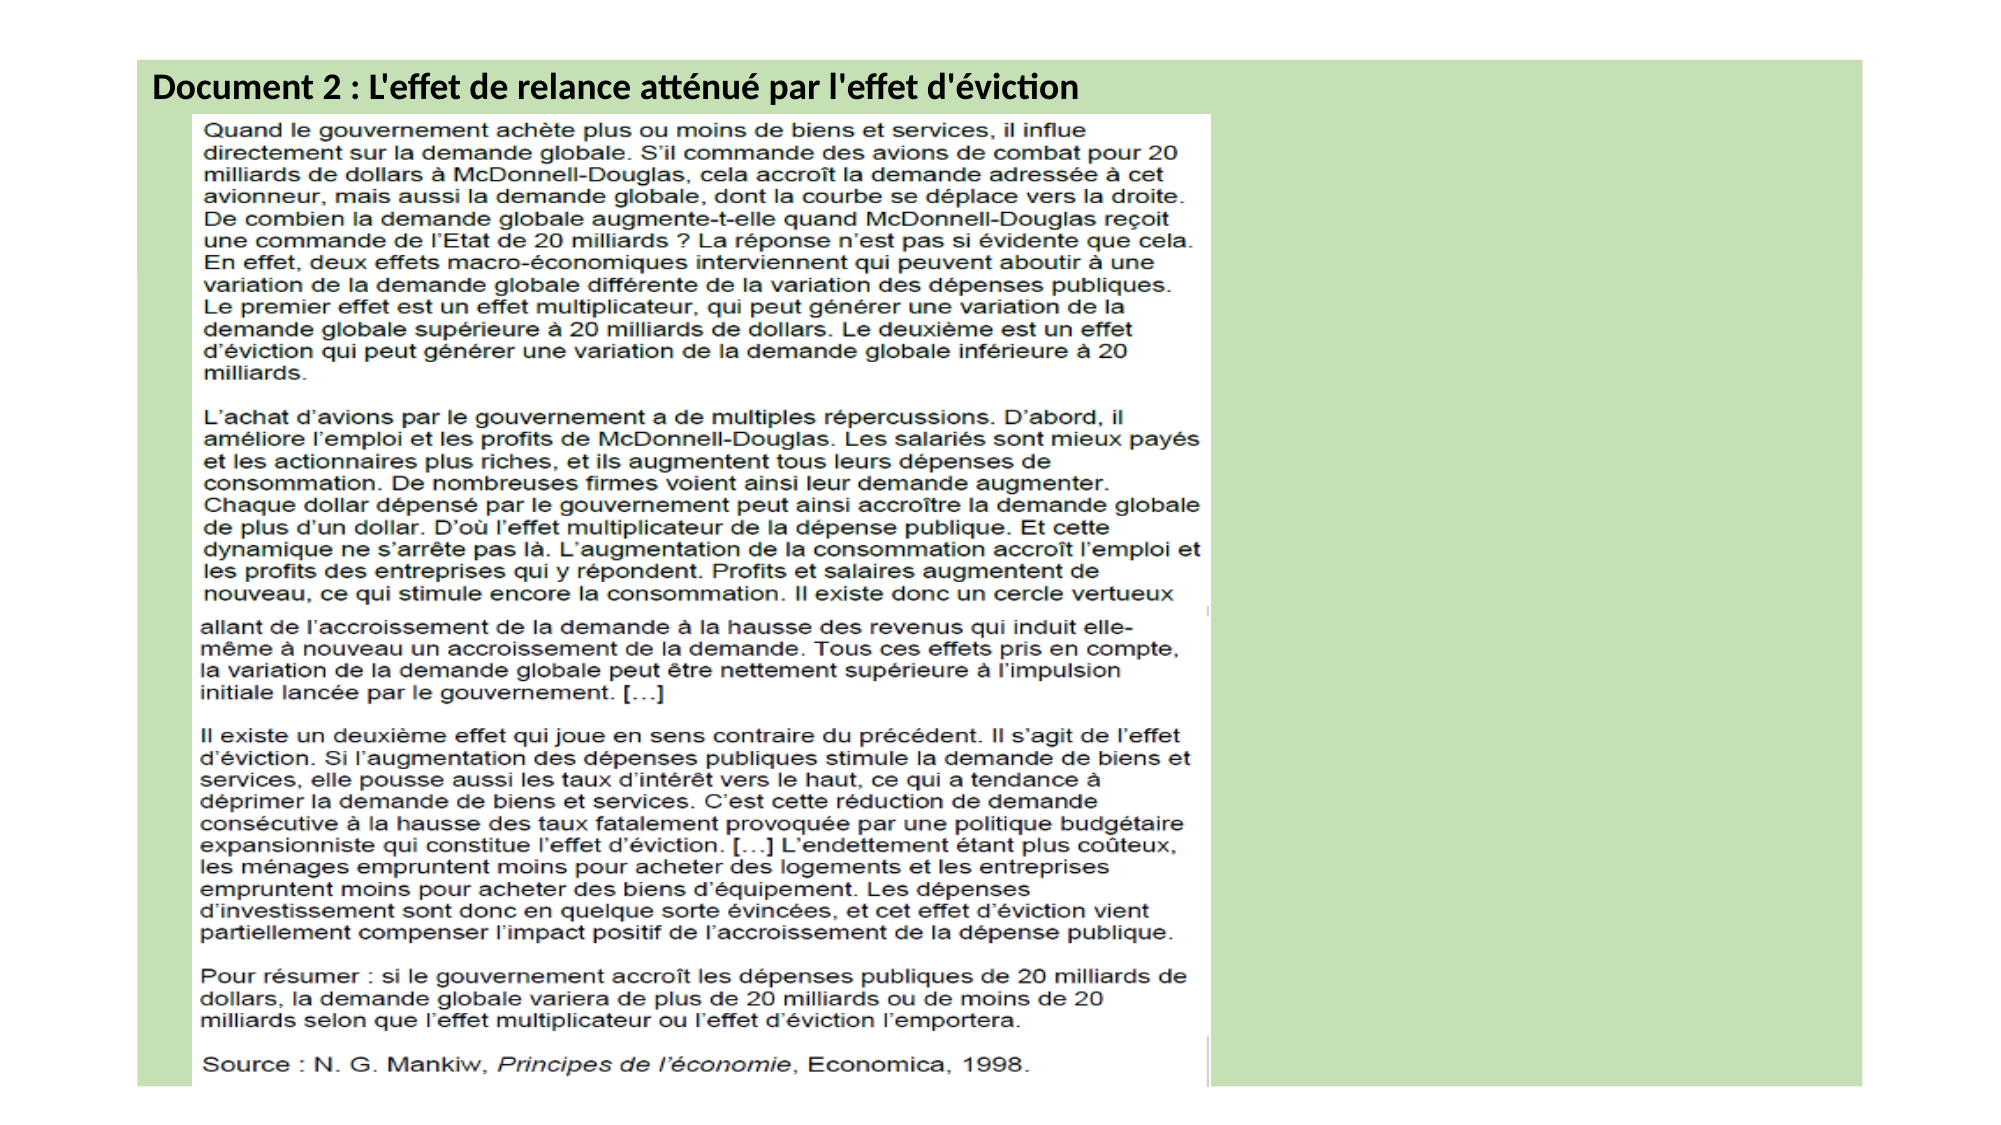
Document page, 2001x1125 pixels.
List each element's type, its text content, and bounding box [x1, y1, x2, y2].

picture [192, 114, 1211, 1087]
list Document 2 : L'effet de relance atténué par l'effet d'éviction [137, 59, 1863, 1087]
